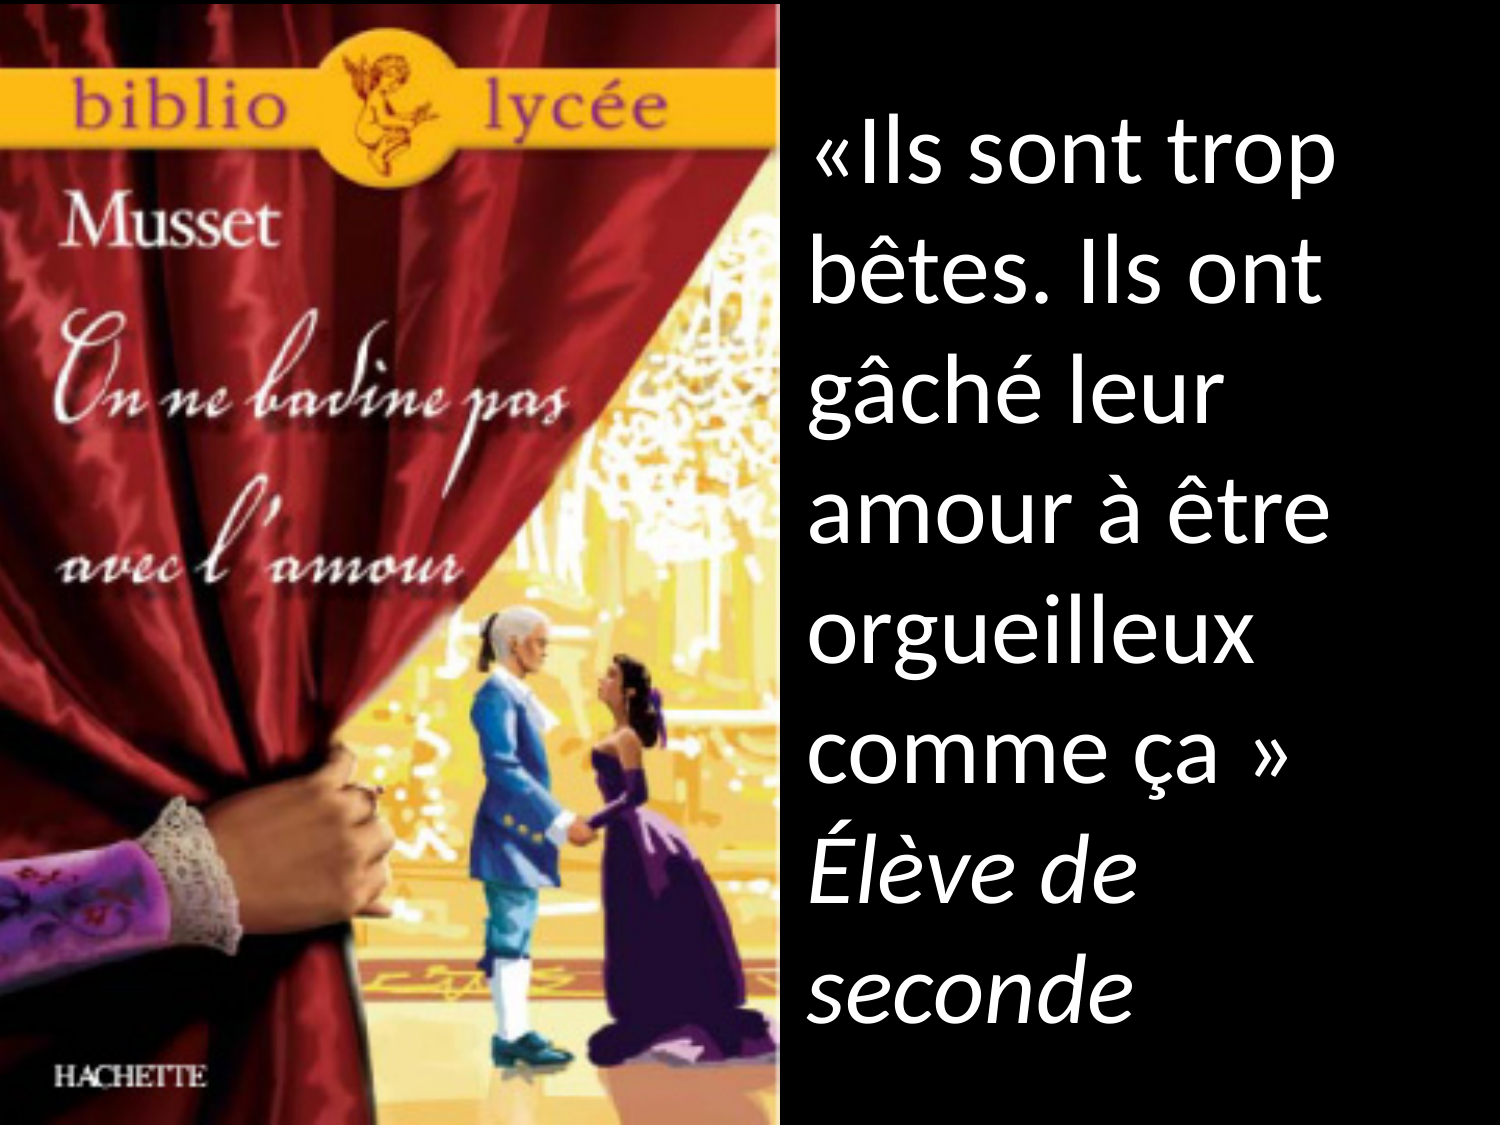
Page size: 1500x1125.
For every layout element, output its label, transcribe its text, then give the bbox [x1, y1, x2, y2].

text_box «Ils sont trop bêtes. Ils ont gâché leur amour à être orgueilleux comme ça » Élève de seconde [791, 77, 1453, 1051]
picture [0, 4, 780, 1125]
